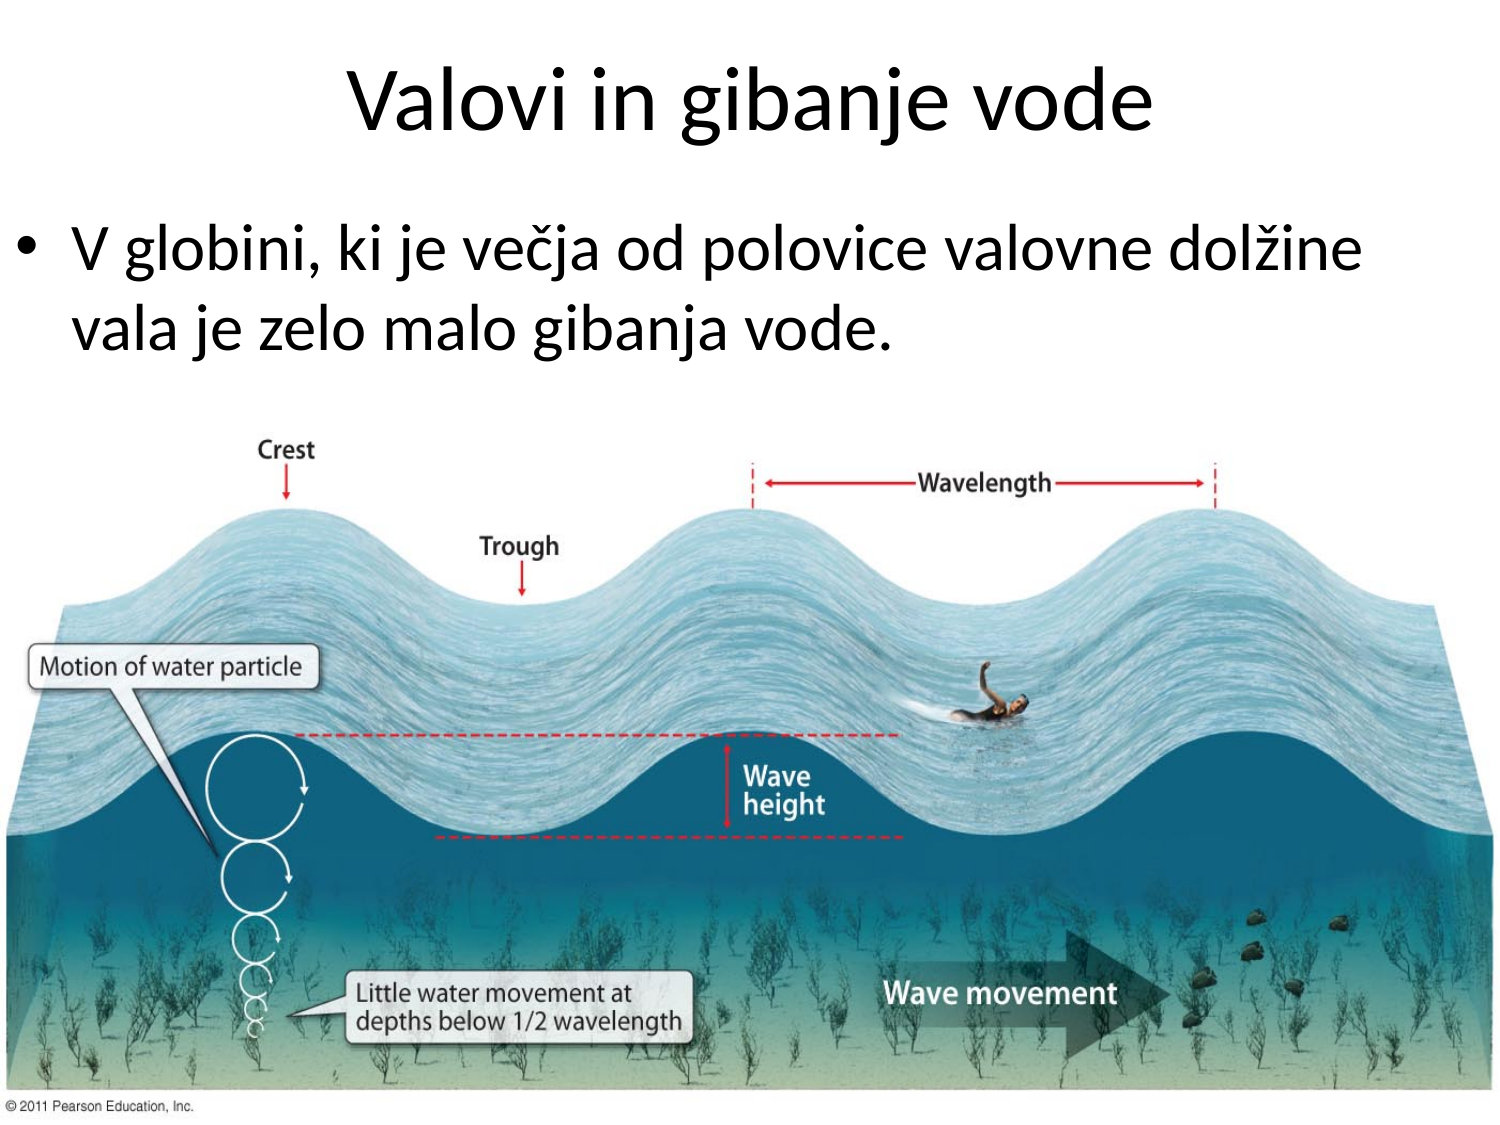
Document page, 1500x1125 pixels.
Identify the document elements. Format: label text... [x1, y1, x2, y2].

title Valovi in gibanje vode [76, 0, 1427, 188]
picture [0, 432, 1500, 1125]
list V globini, ki je večja od polovice valovne dolžine vala je zelo malo gibanja vode. [0, 196, 1500, 402]
